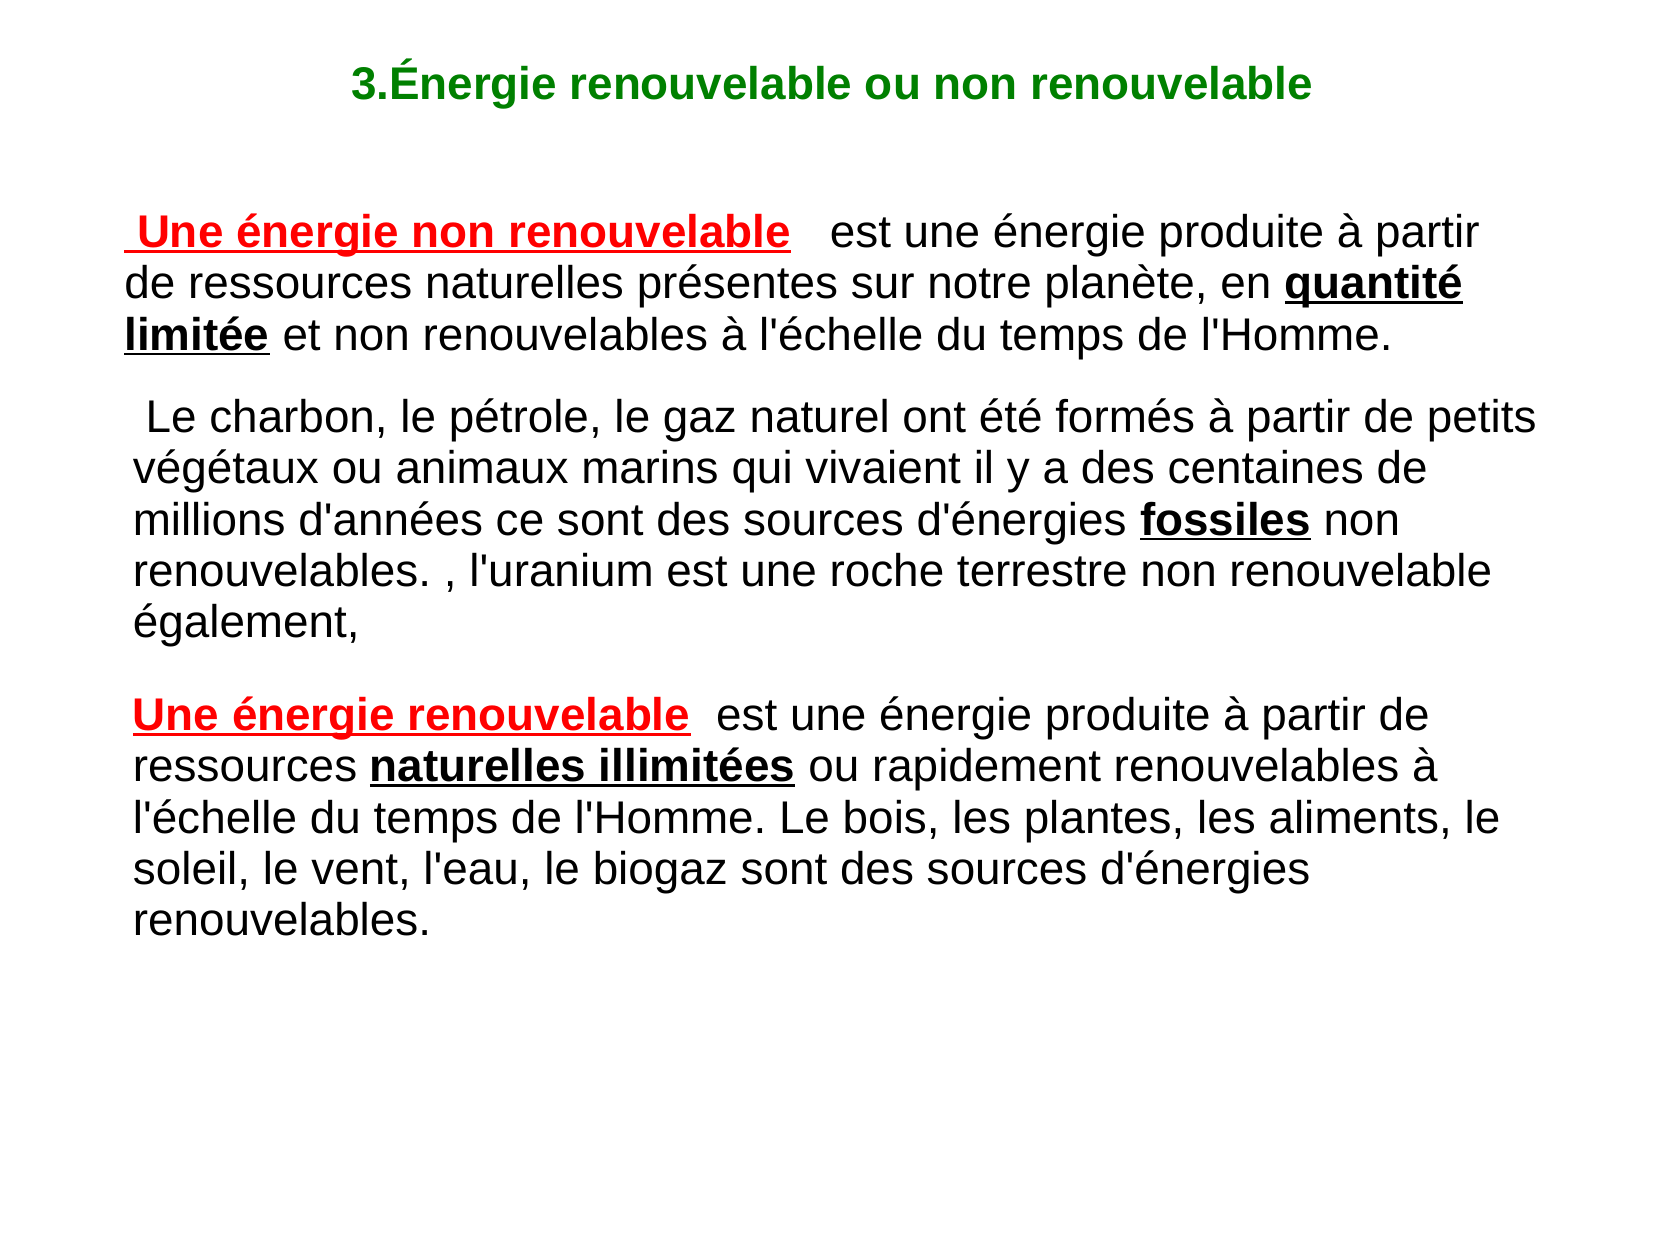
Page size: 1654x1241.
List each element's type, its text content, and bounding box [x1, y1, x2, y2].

text_box 3.Énergie renouvelable ou non renouvelable [336, 50, 1329, 119]
text_box Le charbon, le pétrole, le gaz naturel ont été formés à partir de petits végétaux ou animaux marins qui vivaient il y a des centaines de millions d'années ce sont des sources d'énergies fossiles non renouvelables. , l'uranium est une roche terrestre non renouvelable également, [118, 383, 1587, 656]
text_box Une énergie non renouvelable est une énergie produite à partir de ressources naturelles présentes sur notre planète, en quantité limitée et non renouvelables à l'échelle du temps de l'Homme. [109, 147, 1506, 384]
text_box Une énergie renouvelable est une énergie produite à partir de ressources naturelles illimitées ou rapidement renouvelables à l'échelle du temps de l'Homme. Le bois, les plantes, les aliments, le soleil, le vent, l'eau, le biogaz sont des sources d'énergies renouvelables. [118, 656, 1565, 998]
